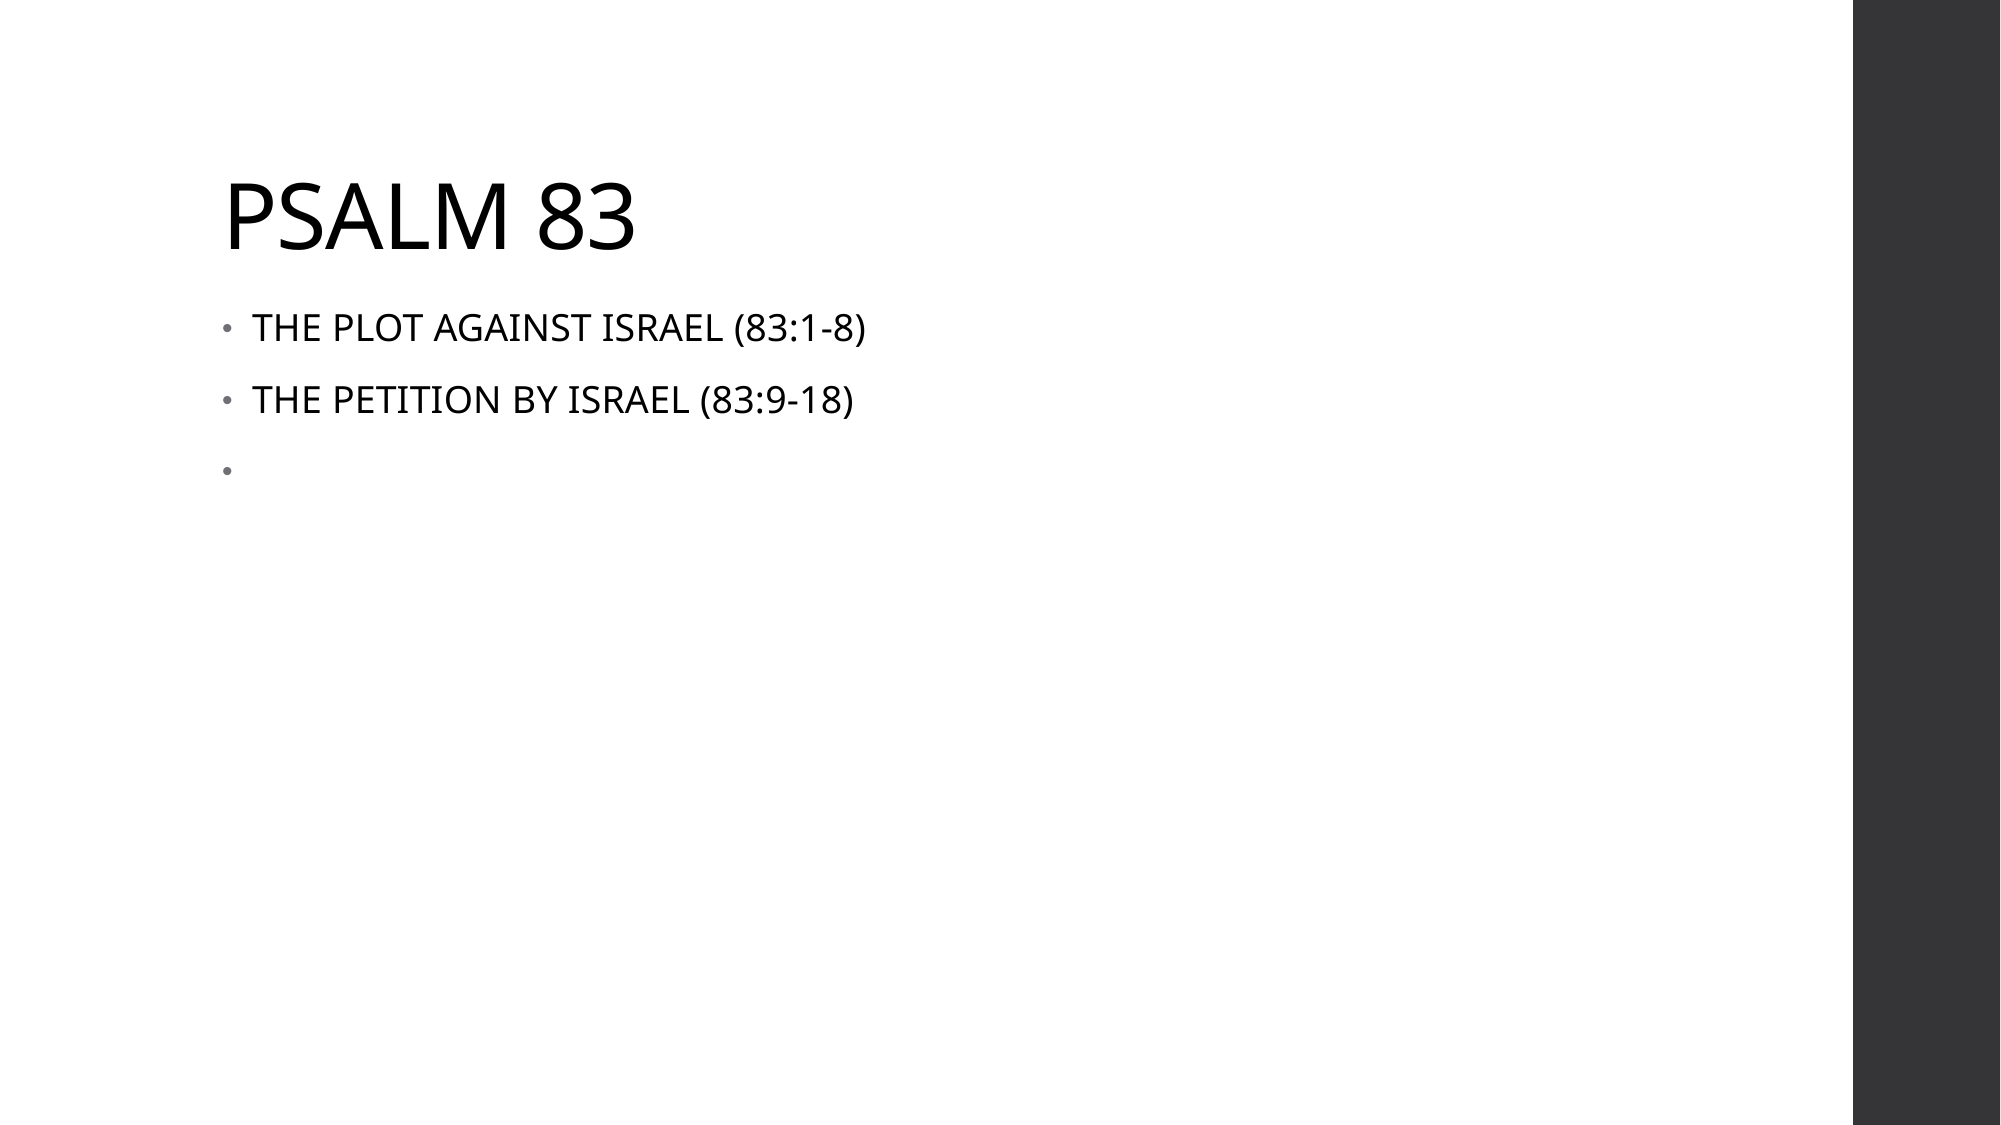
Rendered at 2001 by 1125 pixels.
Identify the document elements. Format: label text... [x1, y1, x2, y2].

title PSALM 83 [206, 60, 1797, 278]
list THE PLOT AGAINST ISRAEL (83:1-8) THE PETITION BY ISRAEL (83:9-18) [206, 299, 1617, 1014]
